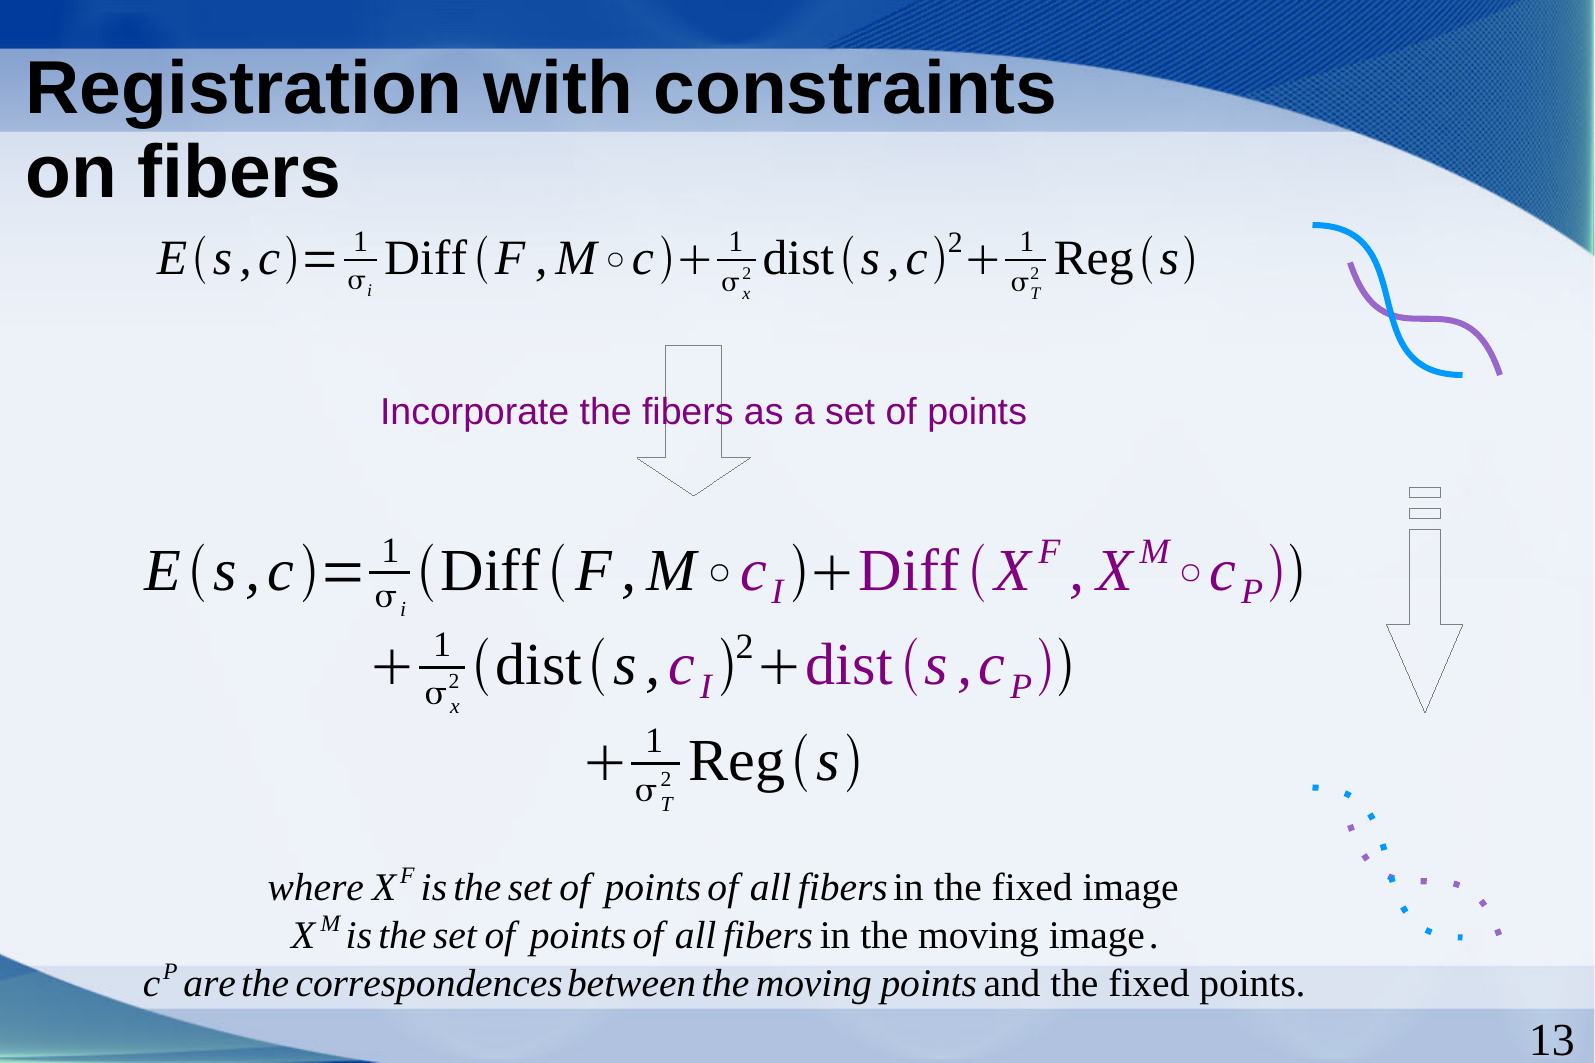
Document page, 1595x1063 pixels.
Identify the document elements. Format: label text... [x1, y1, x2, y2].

text_box [1386, 529, 1463, 713]
picture [0, 0, 1595, 1063]
text_box Incorporate the fibers as a set of points [365, 382, 1043, 440]
text_box [665, 345, 722, 382]
chart [147, 225, 1205, 303]
title Registration with constraints on fibers [25, 29, 1515, 229]
text_box [637, 440, 751, 496]
chart [135, 529, 1313, 1006]
text_box [1409, 508, 1441, 519]
text_box [1409, 487, 1441, 498]
